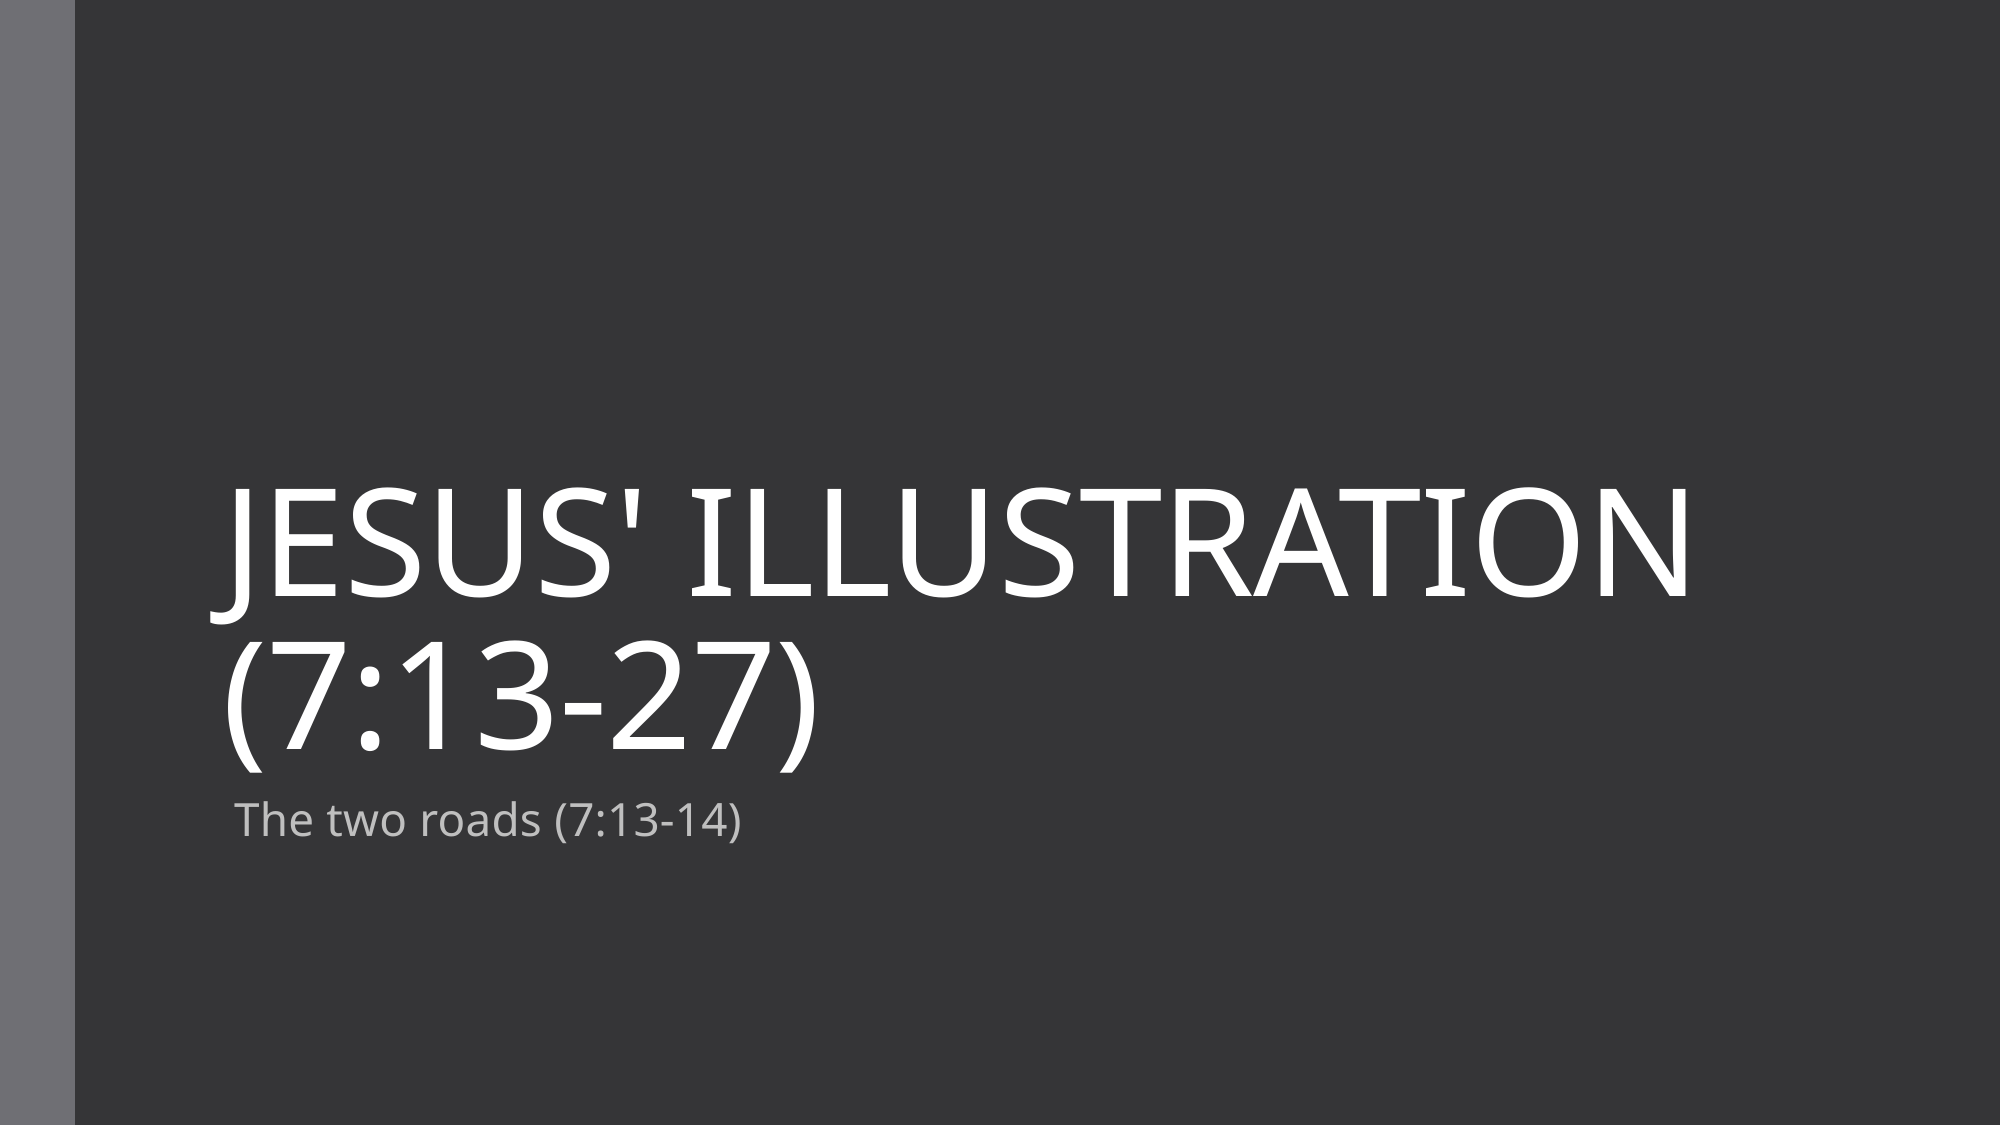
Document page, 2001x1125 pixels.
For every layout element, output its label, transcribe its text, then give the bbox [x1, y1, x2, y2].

subtitle The two roads (7:13-14) [206, 787, 1752, 1066]
title JESUS' ILLUSTRATION (7:13-27) [206, 124, 1752, 787]
